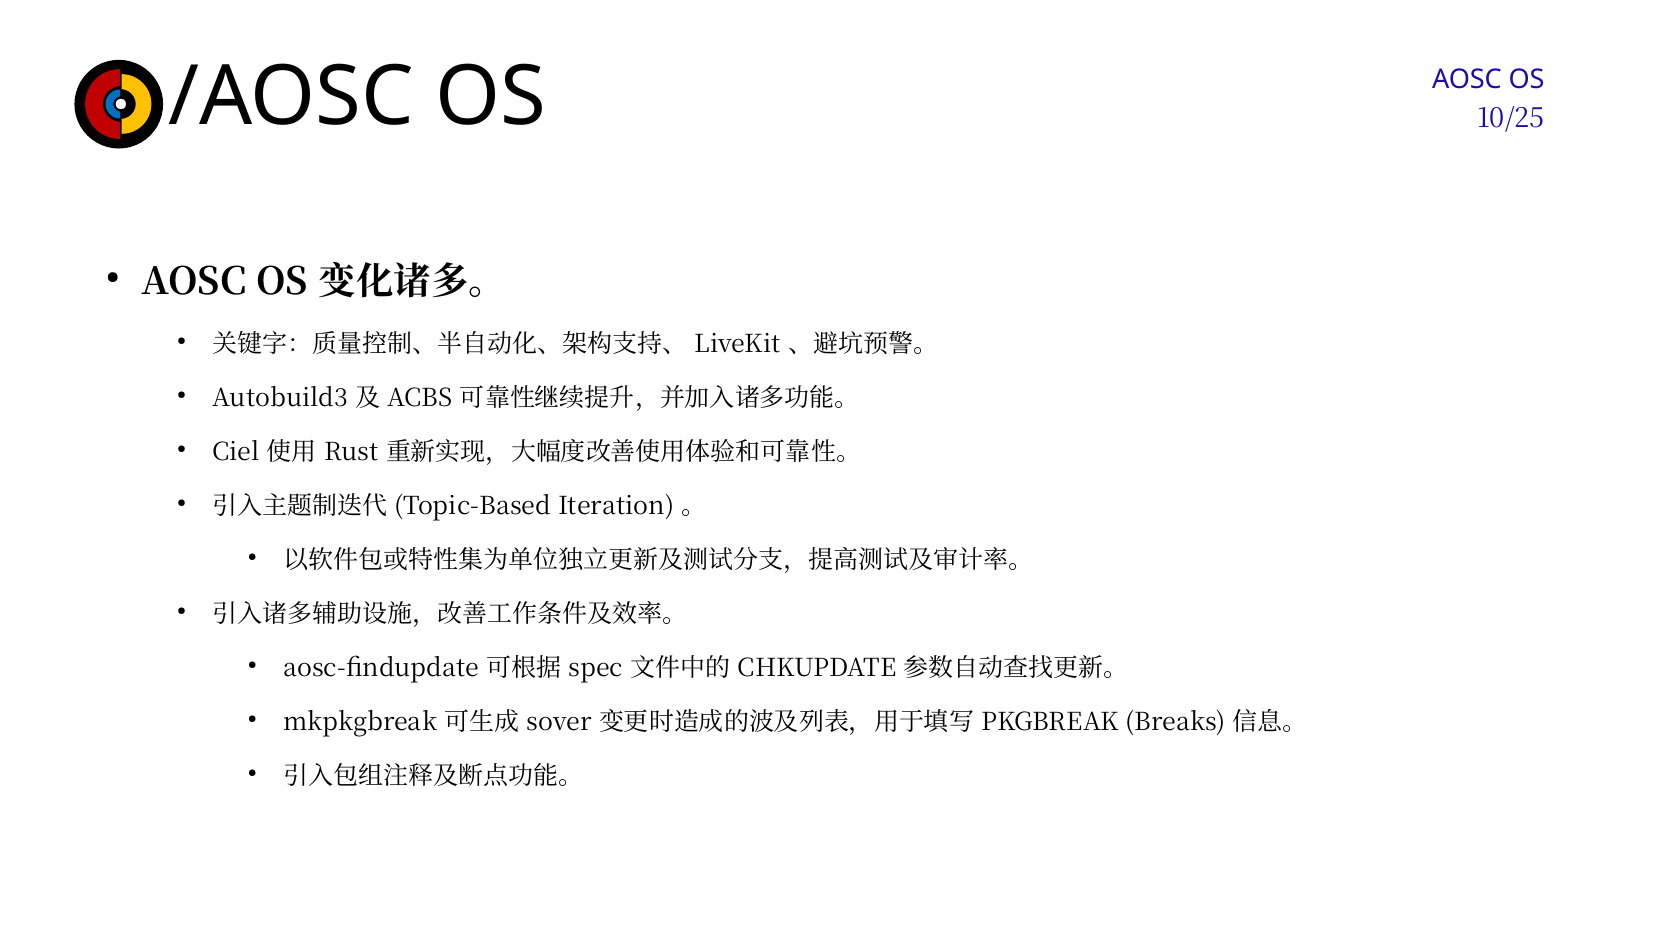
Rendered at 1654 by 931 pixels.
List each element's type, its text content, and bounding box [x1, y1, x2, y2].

text_box AOSC OS变化诸多。 关键字：质量控制、半自动化、架构支持、LiveKit、避坑预警。 Autobuild3及ACBS可靠性继续提升，并加入诸多功能。 Ciel使用Rust重新实现，大幅度改善使用体验和可靠性。 引入主题制迭代(Topic-Based Iteration)。 以软件包或特性集为单位独立更新及测试分支，提高测试及审计率。 引入诸多辅助设施，改善工作条件及效率。 aosc-findupdate可根据spec文件中的CHKUPDATE参数自动查找更新。 mkpkgbreak可生成sover变更时造成的波及列表，用于填写PKGBREAK (Breaks)信息。 引入包组注释及断点功能。 [106, 224, 1329, 792]
text_box AOSC OS 2/25 [1417, 52, 1592, 223]
picture [71, 57, 153, 151]
text_box /AOSC OS [153, 28, 739, 224]
